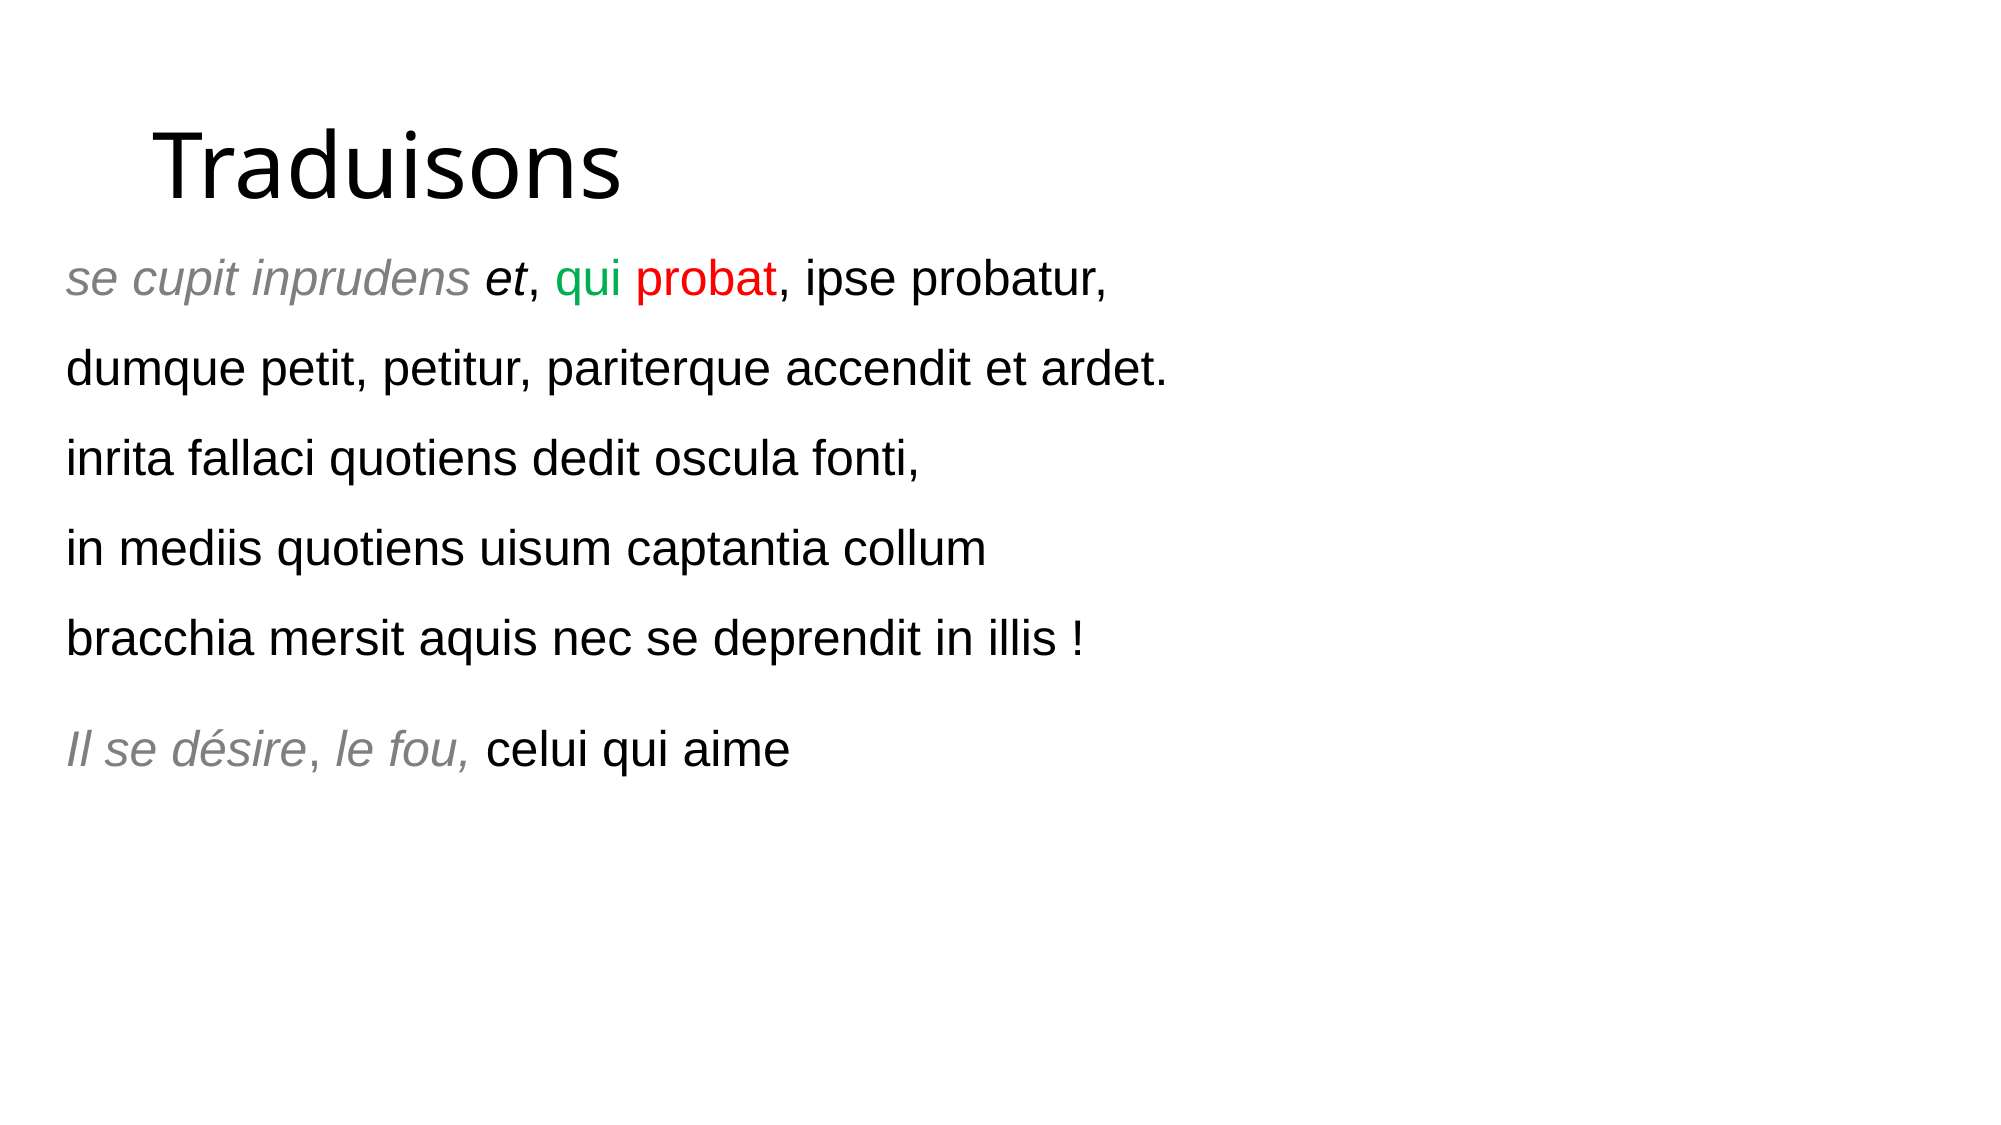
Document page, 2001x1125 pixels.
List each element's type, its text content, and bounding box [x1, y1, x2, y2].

title Traduisons [137, 59, 1863, 207]
list se cupit inprudens et, qui probat, ipse probatur, dumque petit, petitur, pariterque accendit et ardet. inrita fallaci quotiens dedit oscula fonti, in mediis quotiens uisum captantia collum bracchia mersit aquis nec se deprendit in illis ! Il se désire, le fou, celui qui aime [50, 207, 2000, 1083]
